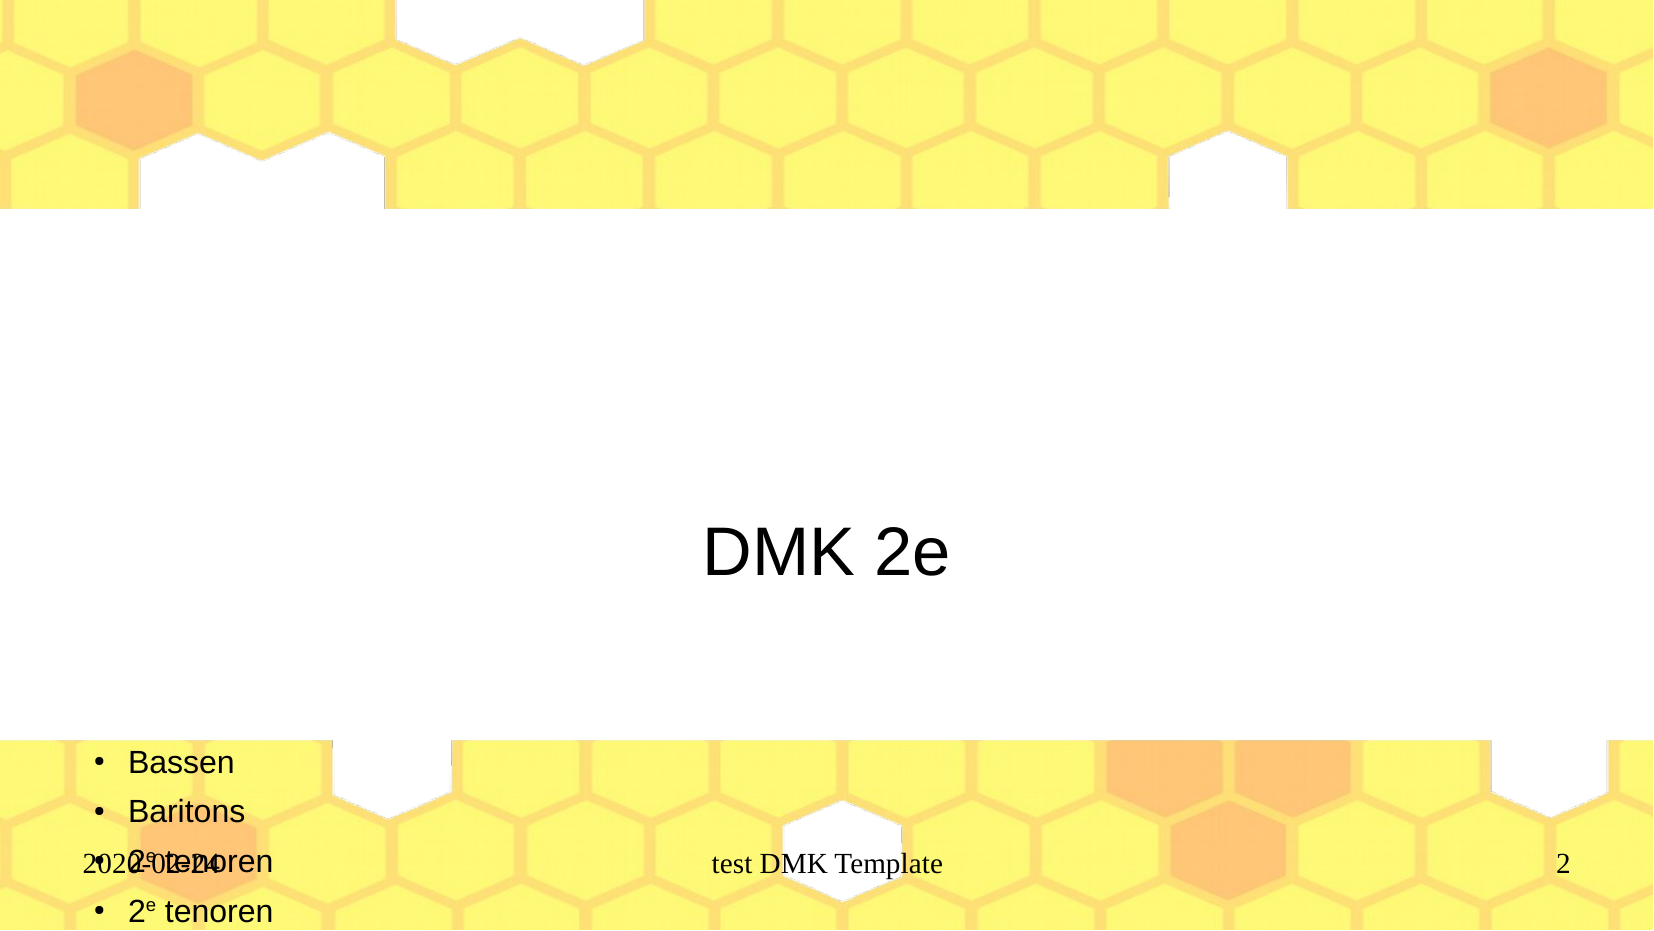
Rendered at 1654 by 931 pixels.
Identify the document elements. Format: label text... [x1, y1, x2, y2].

picture [0, 0, 1654, 209]
title DMK 2e [82, 418, 1571, 686]
picture [0, 740, 1654, 930]
list Bassen Baritons 2e tenoren 2e tenoren [82, 744, 1571, 931]
